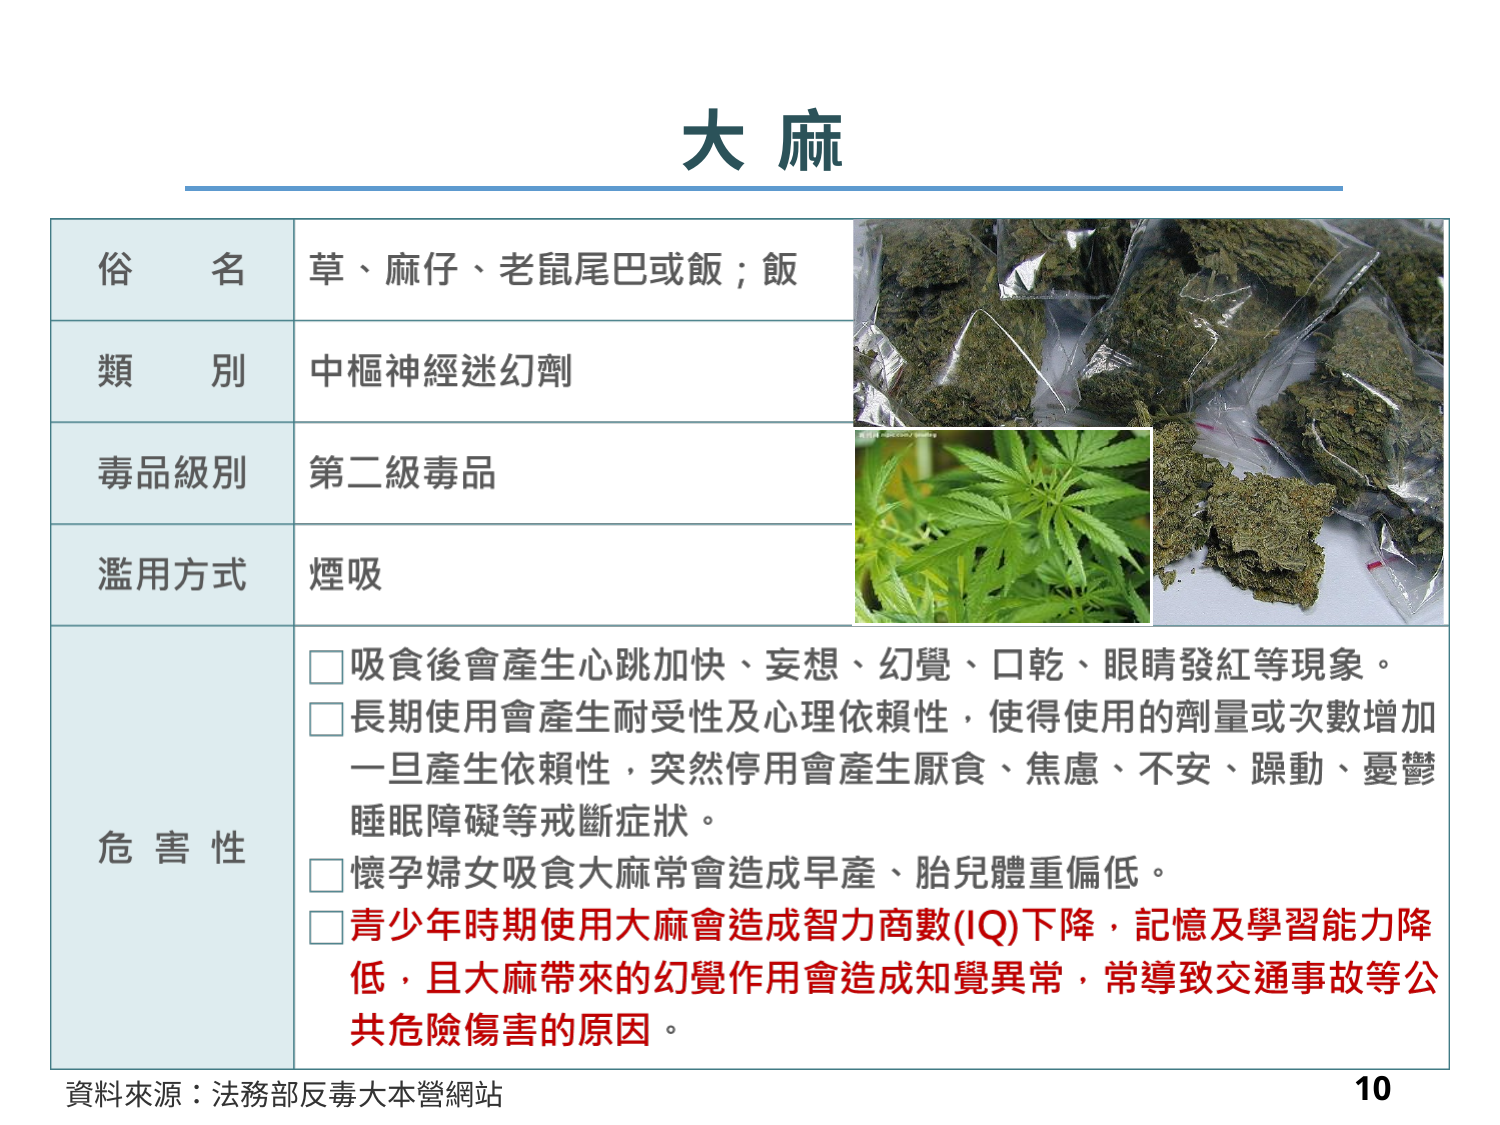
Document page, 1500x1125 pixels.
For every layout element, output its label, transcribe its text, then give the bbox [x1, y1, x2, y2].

text_box 資料來源：法務部反毒大本營網站 [51, 1069, 1149, 1119]
picture [50, 218, 1450, 1077]
text_box 10 [1338, 1059, 1500, 1120]
text_box 大 麻 [665, 91, 859, 186]
